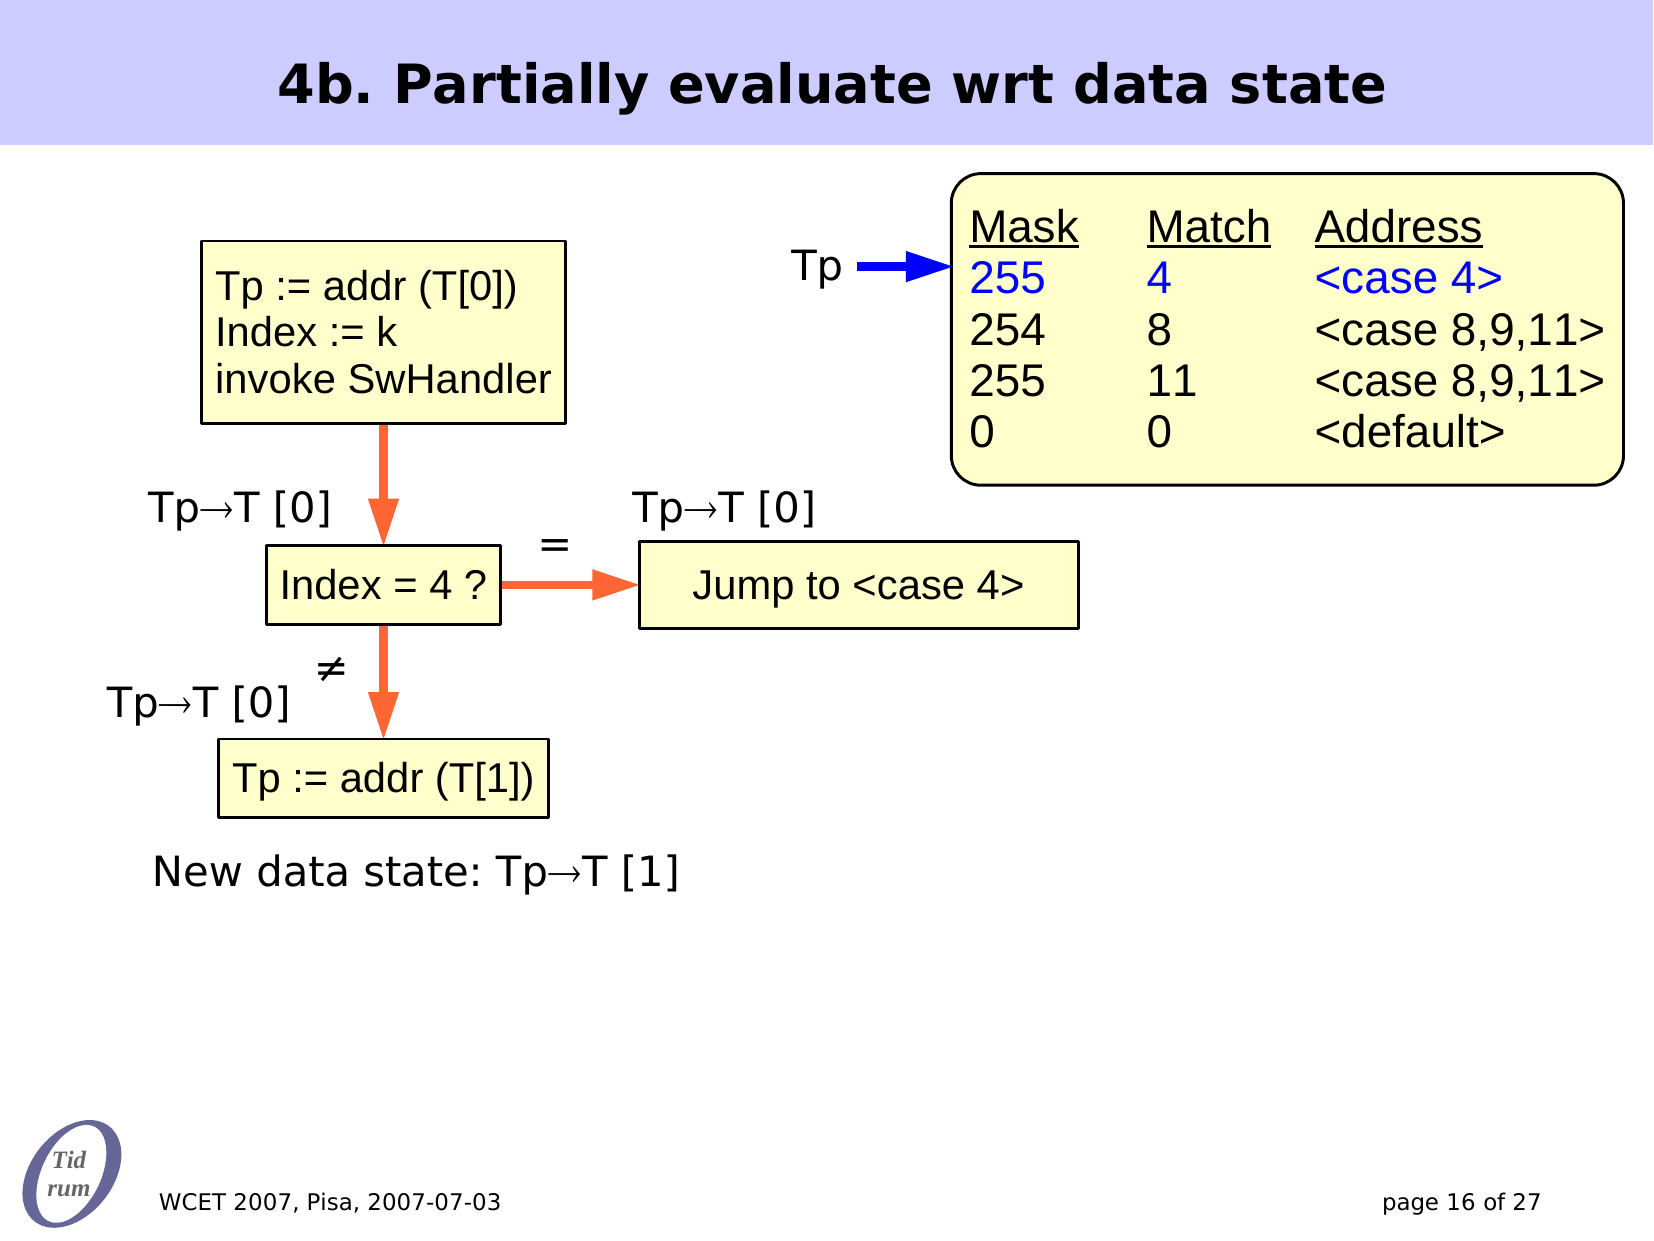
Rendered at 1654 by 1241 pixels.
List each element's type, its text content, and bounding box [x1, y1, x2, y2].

text_box Tp [791, 242, 844, 291]
text_box TpT [0] [632, 484, 824, 539]
text_box Mask Match Address 255 4 <case 4> 254 8 <case 8,9,11> 255 11 <case 8,9,11> 0 0 <default> [951, 173, 1624, 486]
text_box New data state: TpT [1] [136, 839, 696, 906]
text_box ≠ [313, 643, 350, 692]
text_box Tp := addr (T[1]) [218, 739, 549, 818]
text_box TpT [0] [148, 484, 340, 539]
text_box TpT [0] [106, 679, 298, 734]
text_box Index = 4 ? [266, 545, 501, 625]
title 4b. Partially evaluate wrt data state [78, 43, 1588, 126]
text_box = [537, 519, 573, 568]
text_box Tp := addr (T[0]) Index := k invoke SwHandler [201, 241, 566, 424]
text_box Jump to <case 4> [639, 541, 1079, 629]
